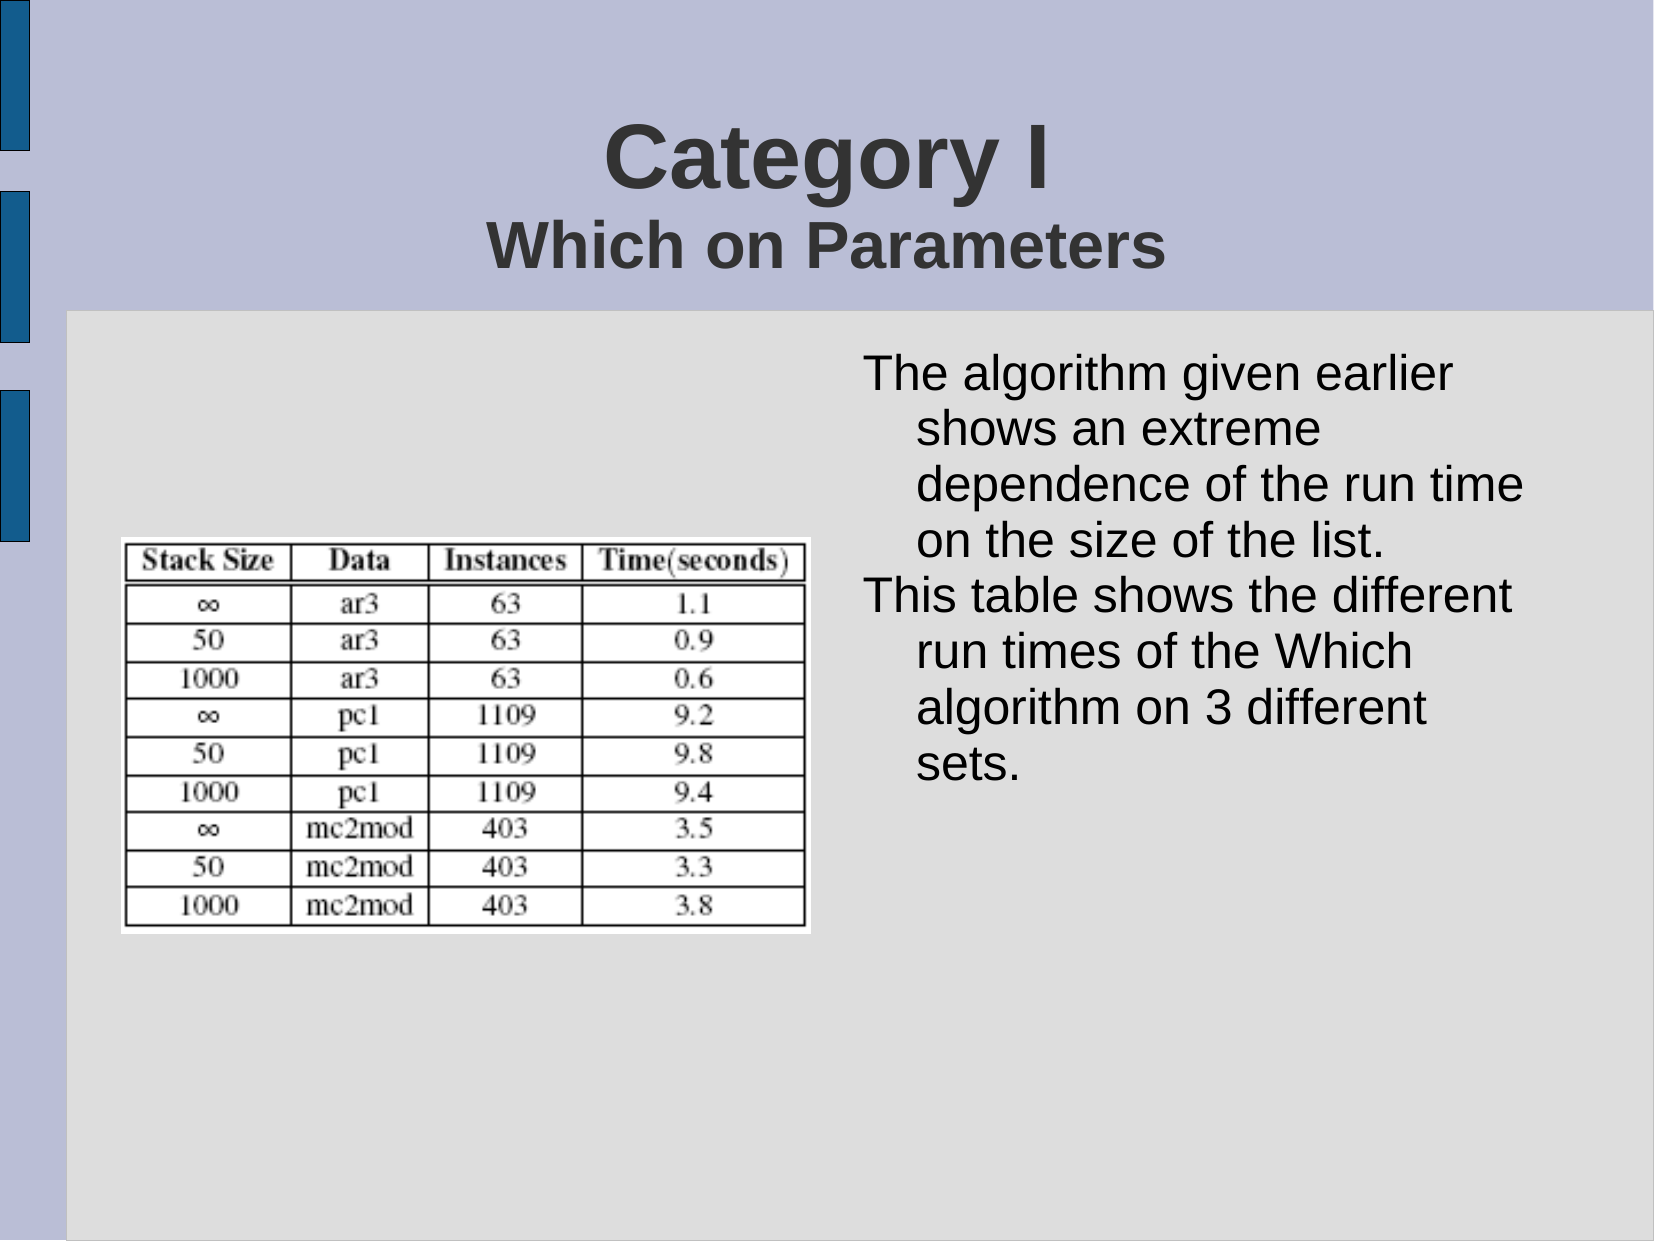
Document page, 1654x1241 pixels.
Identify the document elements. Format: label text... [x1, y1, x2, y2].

list The algorithm given earlier shows an extreme dependence of the run time on the size of the list. This table shows the different run times of the Which algorithm on 3 different sets. [845, 344, 1535, 1127]
picture [121, 537, 811, 934]
title Category I Which on Parameters [121, 91, 1534, 299]
